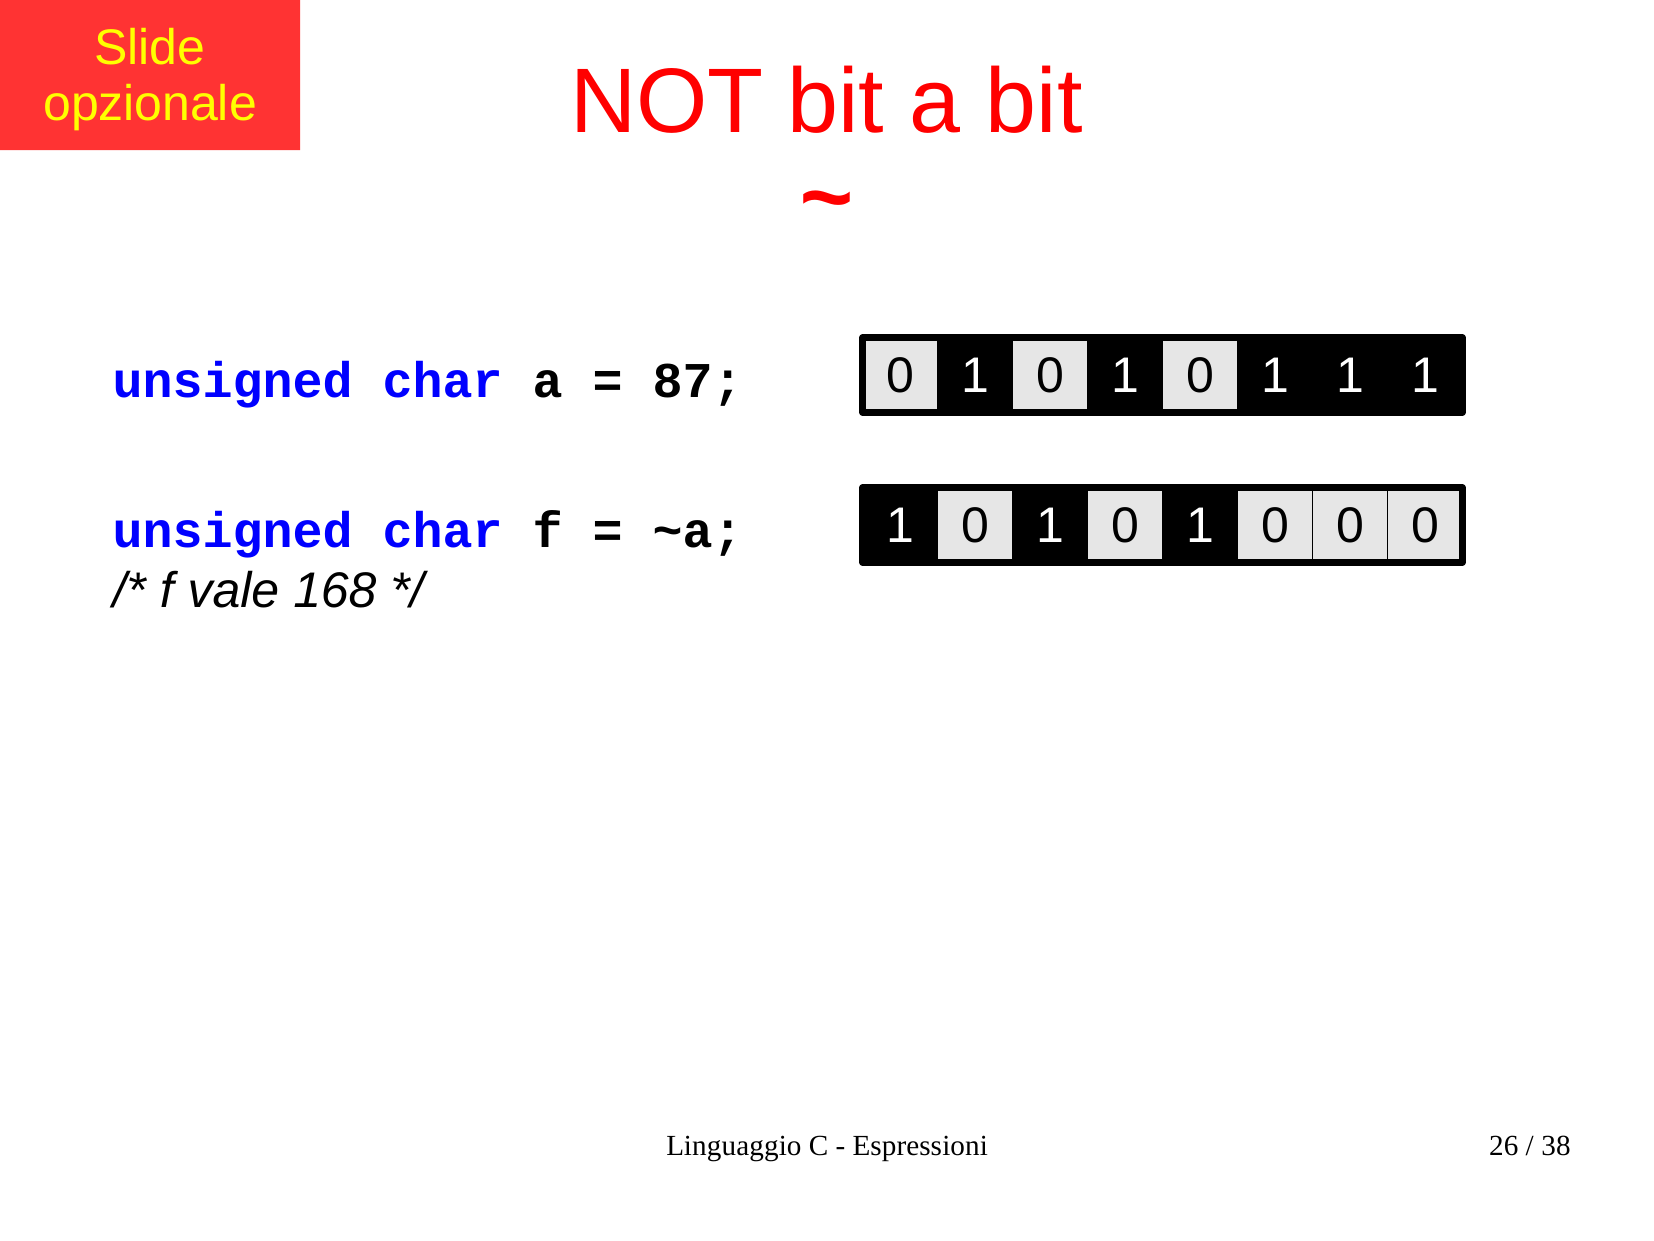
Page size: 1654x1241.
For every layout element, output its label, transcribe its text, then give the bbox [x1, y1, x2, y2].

text_box 1 [1387, 341, 1459, 409]
text_box unsigned char a = 87; [112, 355, 743, 413]
text_box 1 [1087, 341, 1163, 409]
title NOT bit a bit ~ [82, 49, 1571, 257]
text_box Slide opzionale [0, 0, 301, 151]
text_box 1 [1312, 341, 1387, 409]
text_box 1 [1237, 341, 1312, 409]
text_box 0 [1012, 341, 1087, 409]
text_box 0 [1238, 491, 1312, 559]
text_box 0 [866, 341, 937, 409]
text_box unsigned char f = ~a; /* f vale 168 */ [112, 505, 743, 619]
text_box 1 [937, 341, 1012, 409]
text_box 1 [1162, 487, 1238, 563]
text_box 0 [1312, 491, 1387, 559]
text_box 0 [1387, 491, 1459, 559]
text_box 0 [1088, 491, 1162, 559]
text_box 0 [938, 491, 1012, 559]
text_box 0 [1163, 341, 1237, 409]
text_box 1 [862, 487, 938, 563]
text_box 1 [1012, 487, 1088, 563]
